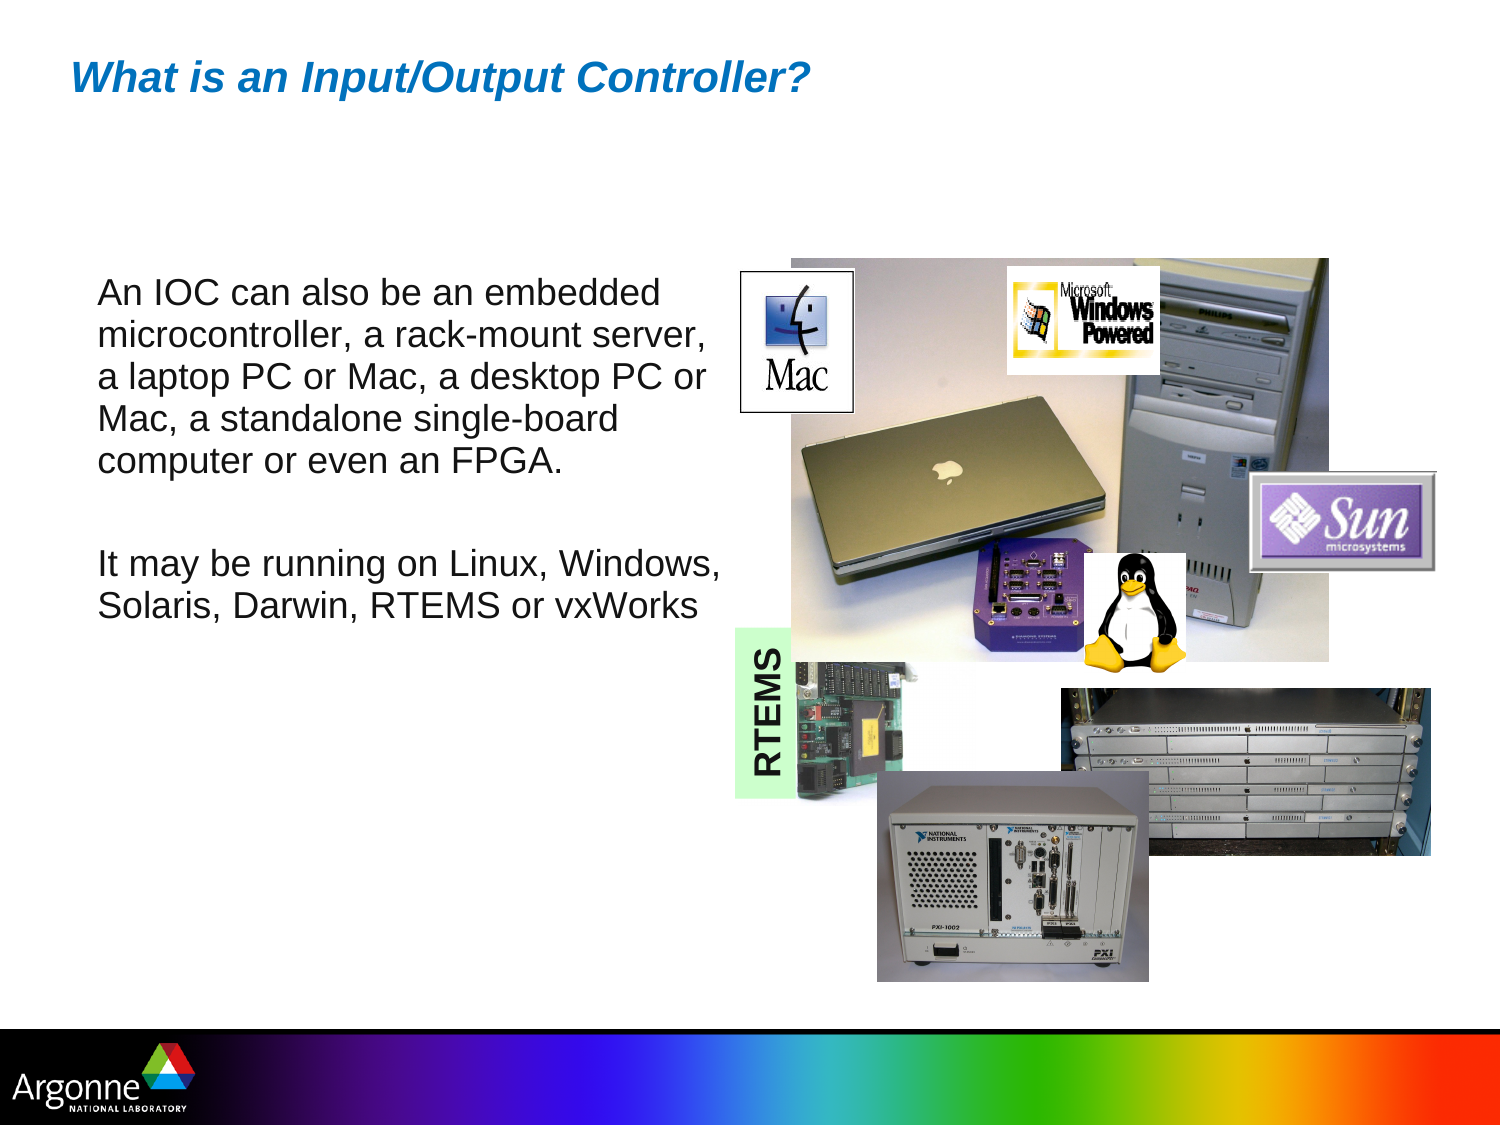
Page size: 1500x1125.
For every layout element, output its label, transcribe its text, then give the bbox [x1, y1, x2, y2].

picture [0, 1029, 1500, 1125]
title What is an Input/Output Controller? [55, 57, 1361, 113]
picture [737, 258, 1437, 982]
list An IOC can also be an embedded microcontroller, a rack-mount server, a laptop PC or Mac, a desktop PC or Mac, a standalone single-board computer or even an FPGA. It may be running on Linux, Windows, Solaris, Darwin, RTEMS or vxWorks [82, 263, 743, 707]
text_box RTEMS [735, 627, 796, 799]
